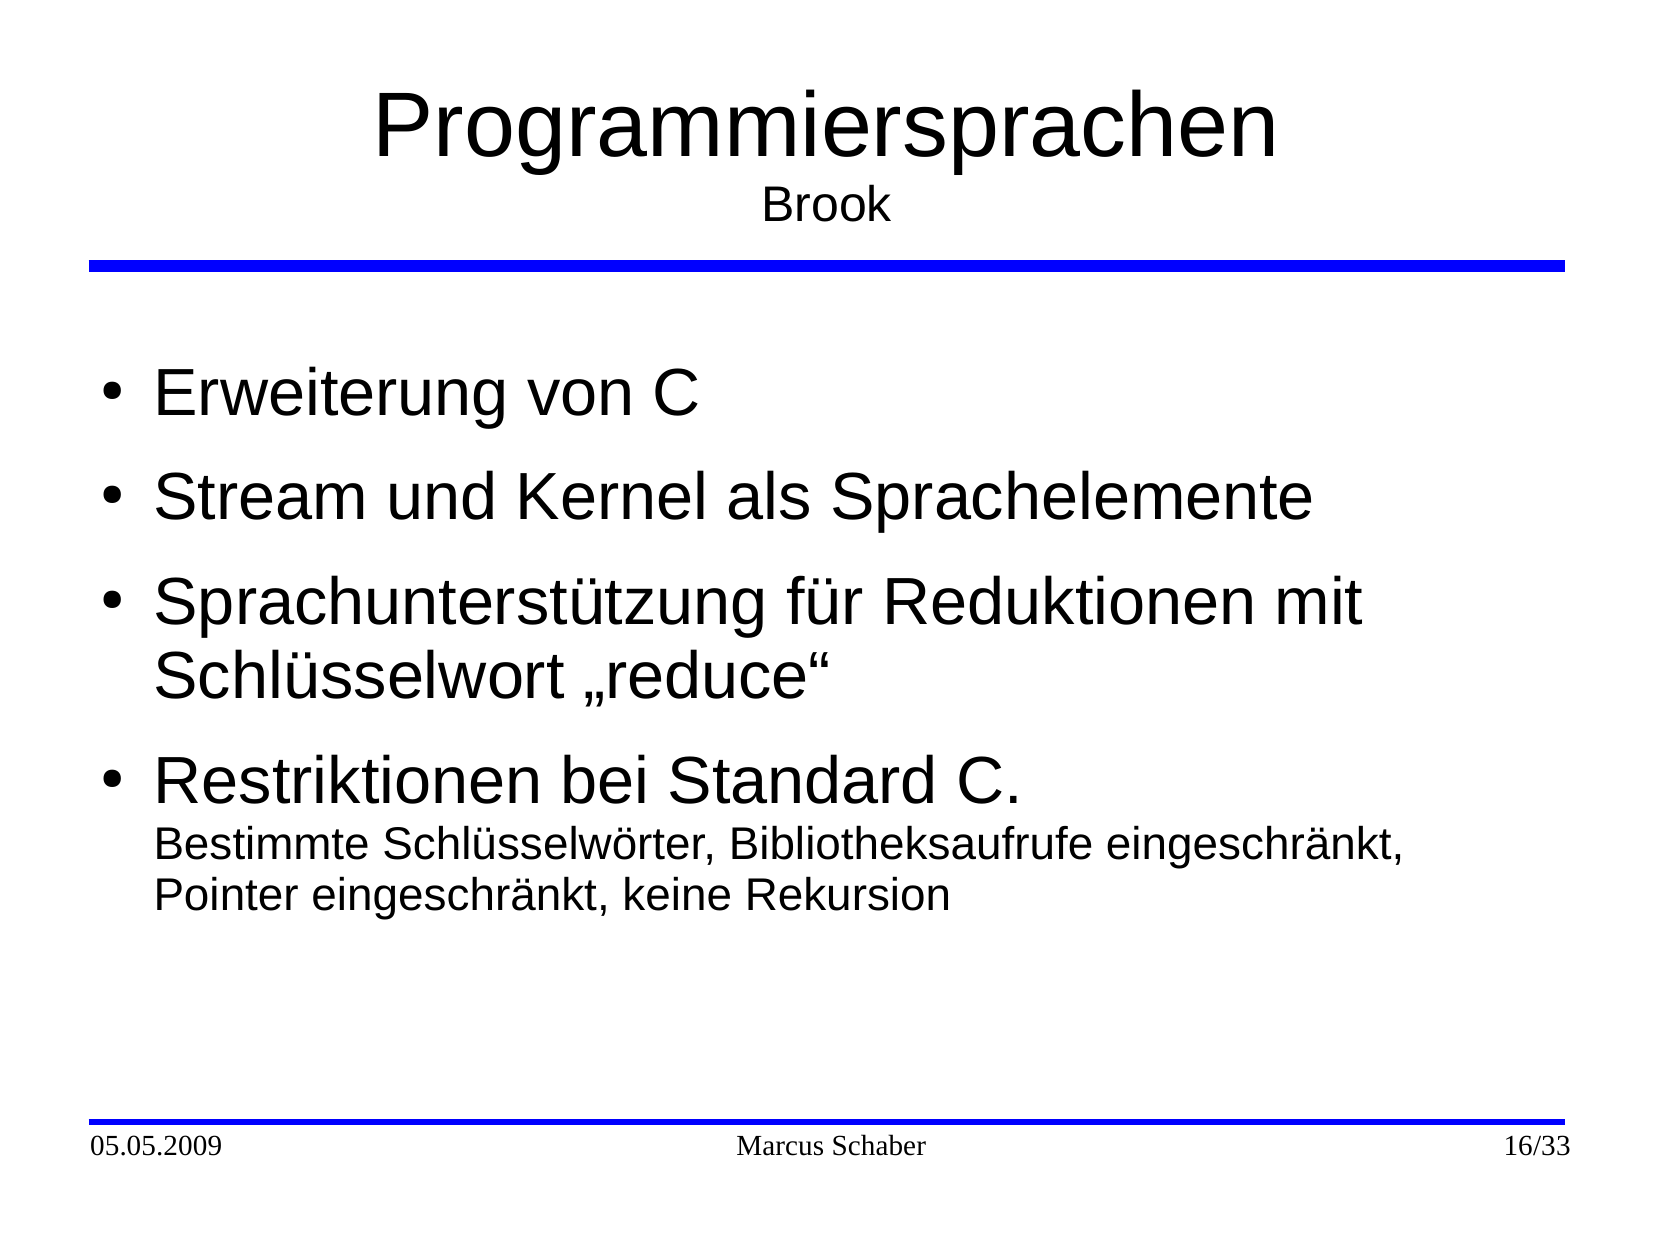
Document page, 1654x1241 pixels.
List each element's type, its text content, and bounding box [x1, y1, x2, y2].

title Programmiersprachen Brook [82, 56, 1571, 250]
list Erweiterung von C Stream und Kernel als Sprachelemente Sprachunterstützung für Reduktionen mit Schlüsselwort „reduce“ Restriktionen bei Standard C. Bestimmte Schlüsselwörter, Bibliotheksaufrufe eingeschränkt, Pointer eingeschränkt, keine Rekursion [82, 355, 1571, 1043]
